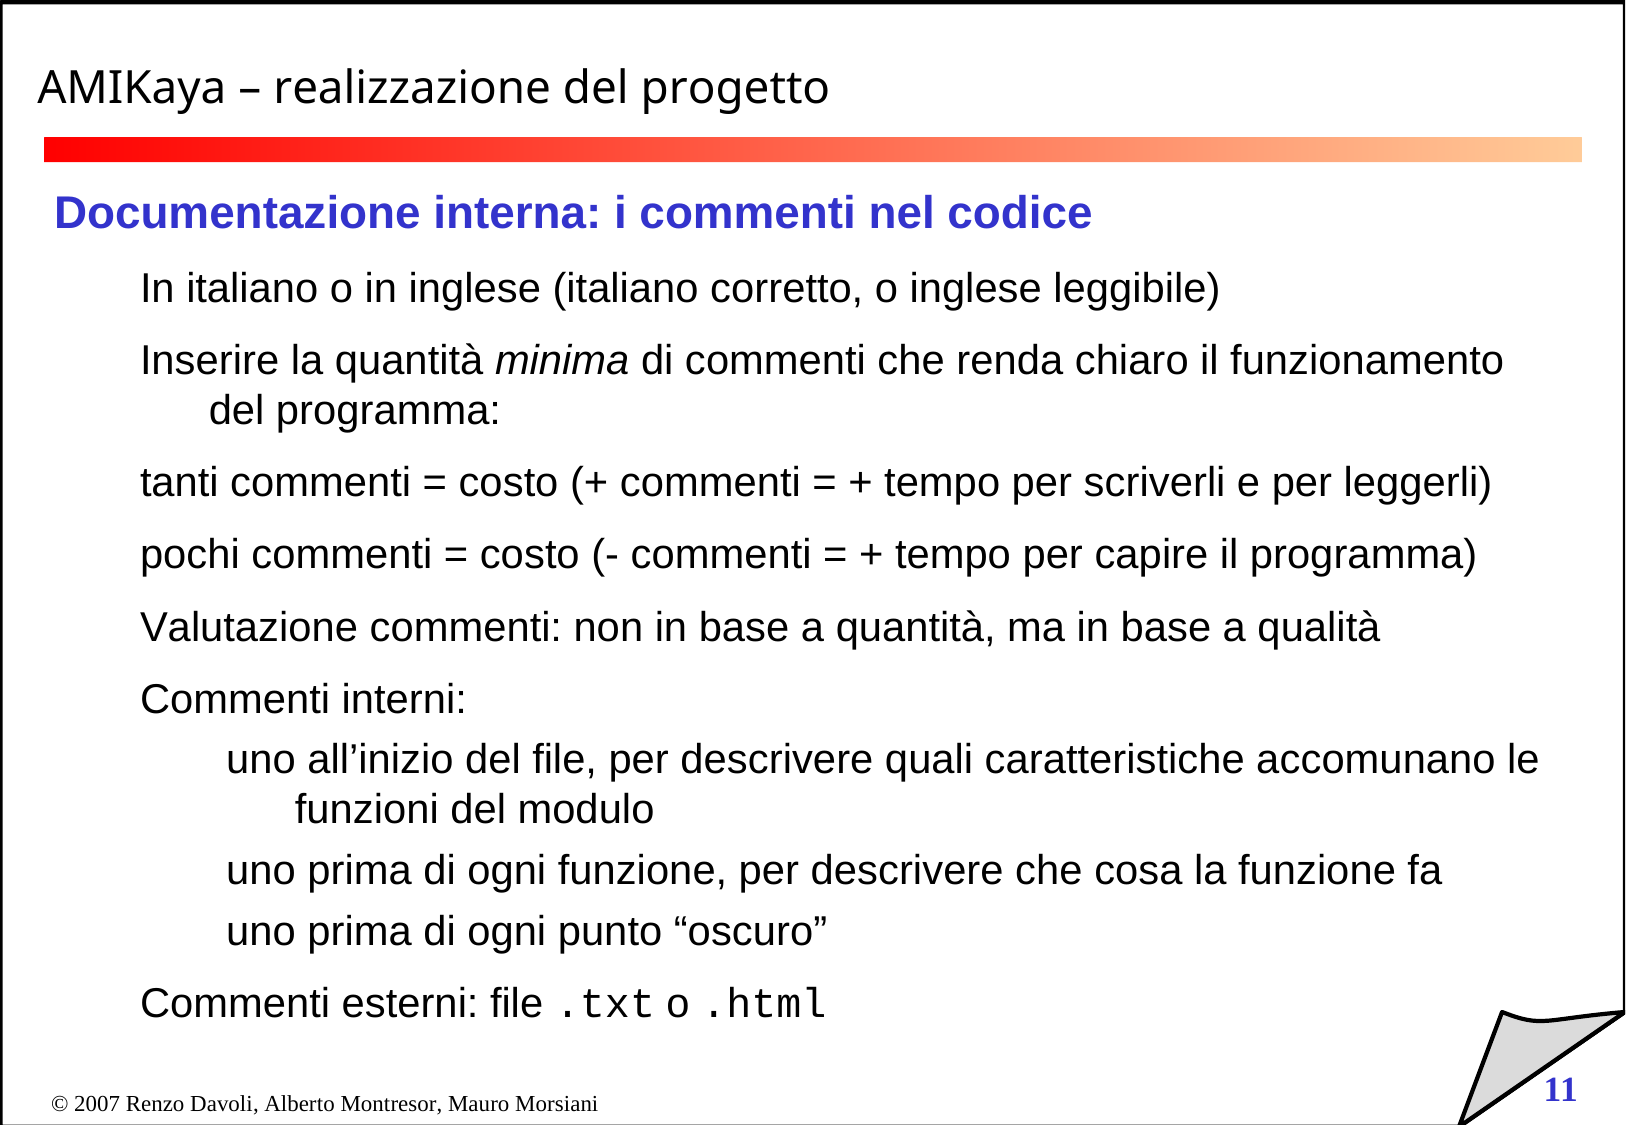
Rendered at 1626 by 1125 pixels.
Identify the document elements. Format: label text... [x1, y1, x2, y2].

list Documentazione interna: i commenti nel codice In italiano o in inglese (italiano corretto, o inglese leggibile) Inserire la quantità minima di commenti che renda chiaro il funzionamento del programma: tanti commenti = costo (+ commenti = + tempo per scriverli e per leggerli) pochi commenti = costo (- commenti = + tempo per capire il programma) Valutazione commenti: non in base a quantità, ma in base a qualità Commenti interni: uno all’inizio del file, per descrivere quali caratteristiche accomunano le funzioni del modulo uno prima di ogni funzione, per descrivere che cosa la funzione fa uno prima di ogni punto “oscuro” Commenti esterni: file .txt o .html [54, 187, 1571, 1095]
title AMIKaya – realizzazione del progetto [37, 44, 1588, 131]
